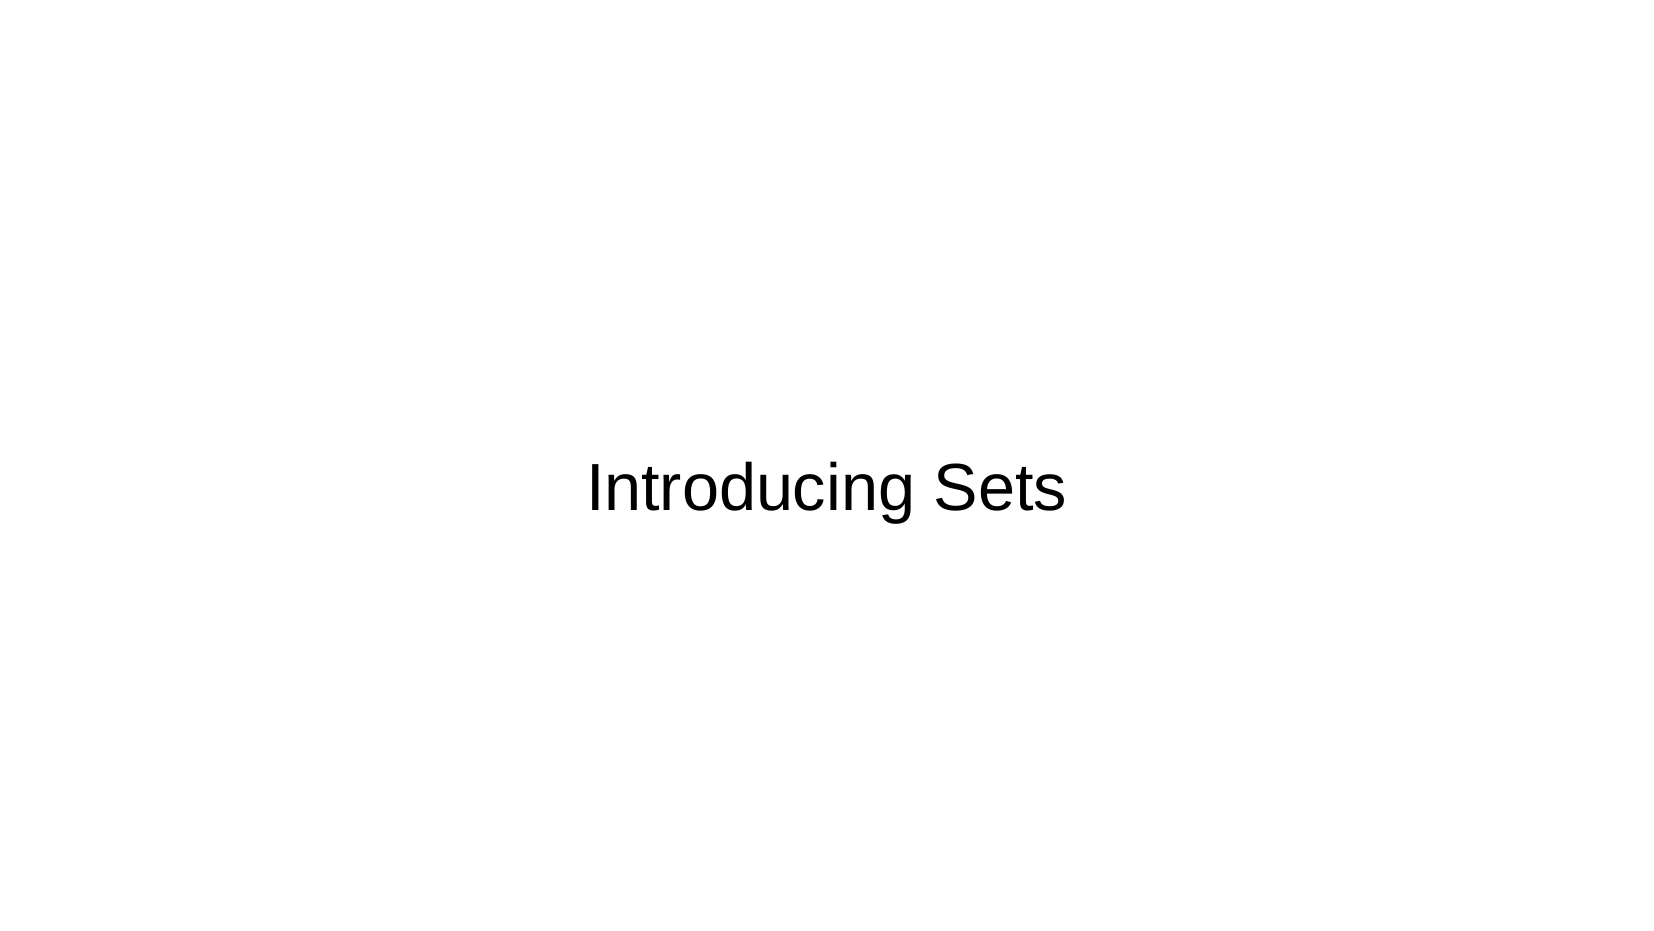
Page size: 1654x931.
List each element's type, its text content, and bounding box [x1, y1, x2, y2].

subtitle Introducing Sets [82, 217, 1571, 758]
